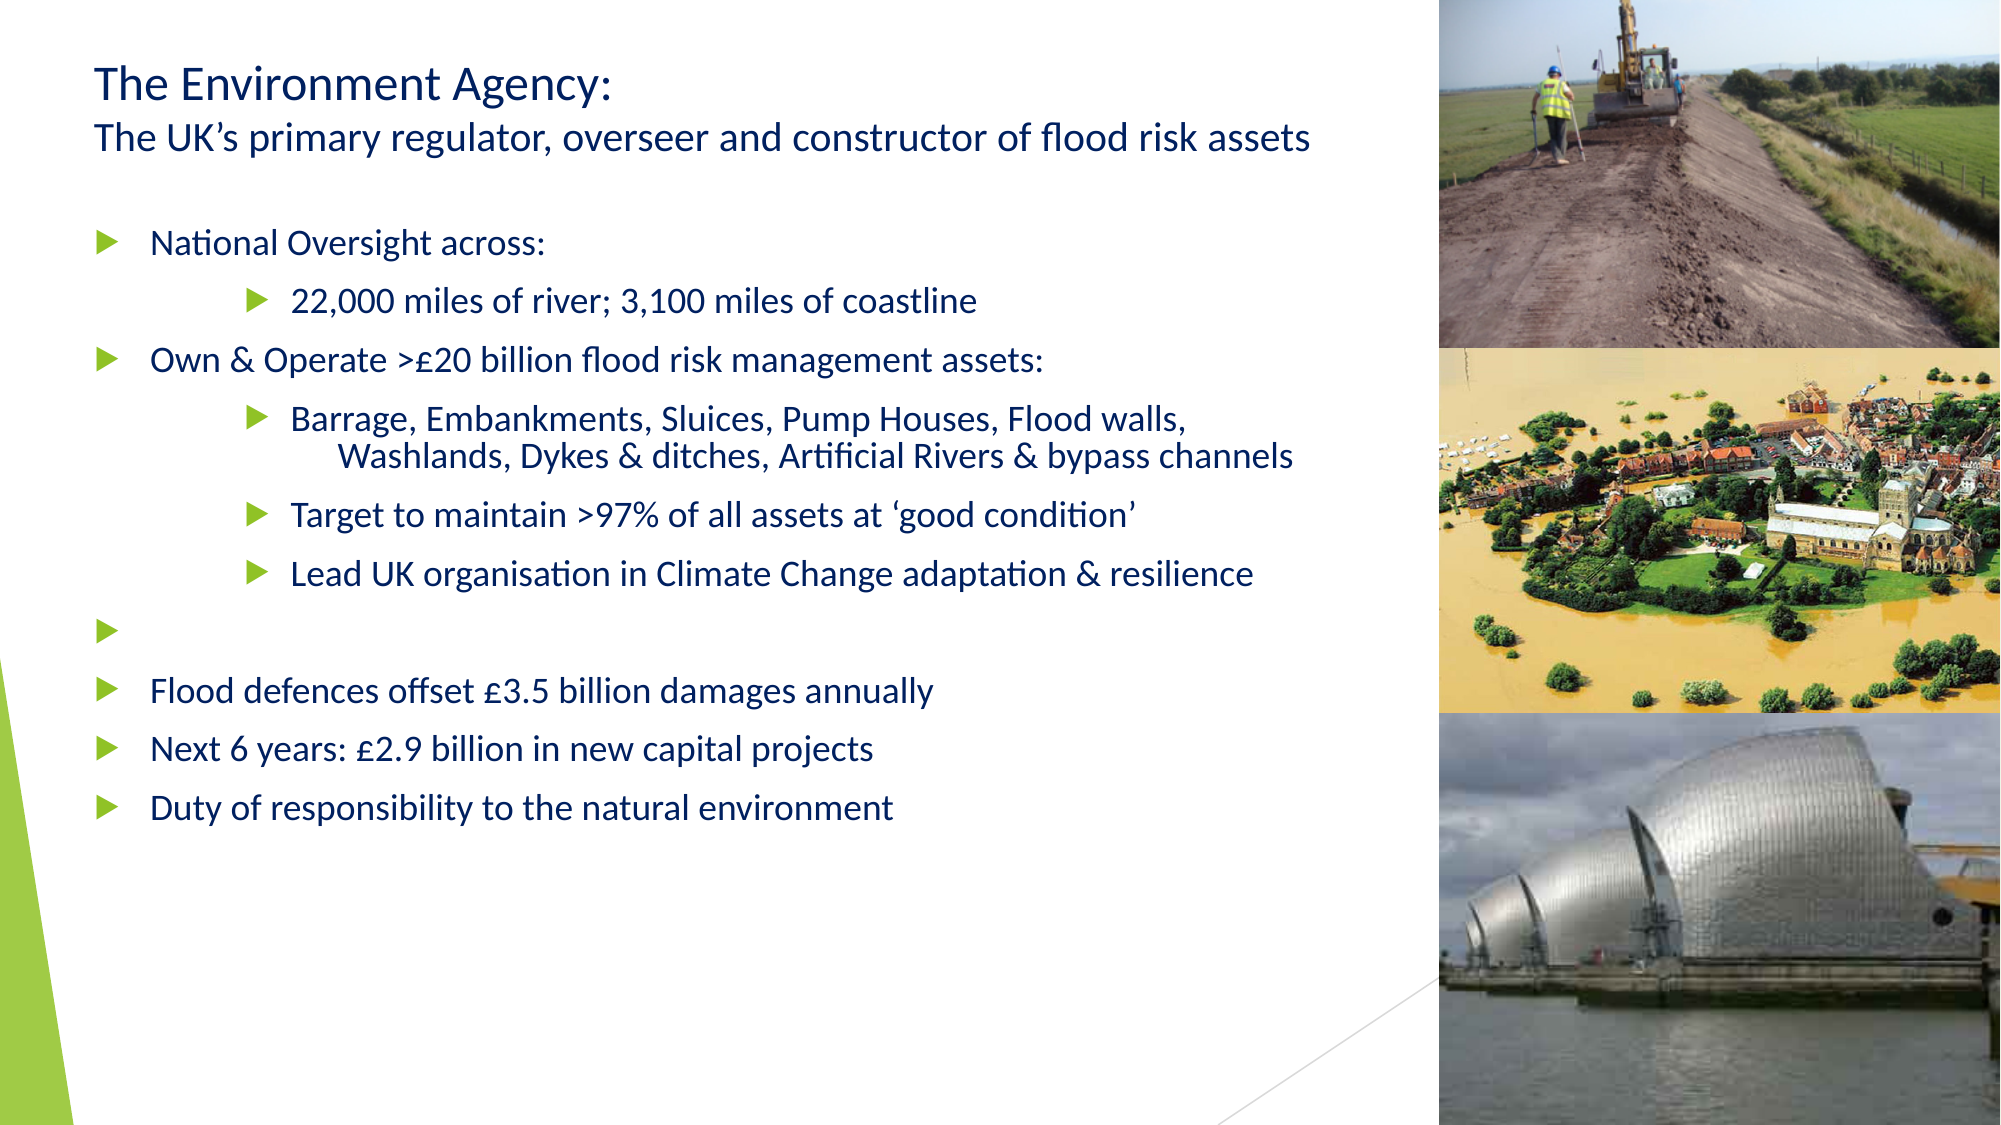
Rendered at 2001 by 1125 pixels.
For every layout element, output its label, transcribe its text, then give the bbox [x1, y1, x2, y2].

picture [1439, 0, 2000, 1125]
text_box The Environment Agency: The UK’s primary regulator, overseer and constructor of flood risk assets [78, 42, 1402, 169]
list National Oversight across: 22,000 miles of river; 3,100 miles of coastline Own & Operate >£20 billion flood risk management assets: Barrage, Embankments, Sluices, Pump Houses, Flood walls, Washlands, Dykes & ditches, Artificial Rivers & bypass channels Target to maintain >97% of all assets at ‘good condition’ Lead UK organisation in Climate Change adaptation & resilience Flood defences offset £3.5 billion damages annually Next 6 years: £2.9 billion in new capital projects Duty of responsibility to the natural environment [78, 219, 1319, 964]
